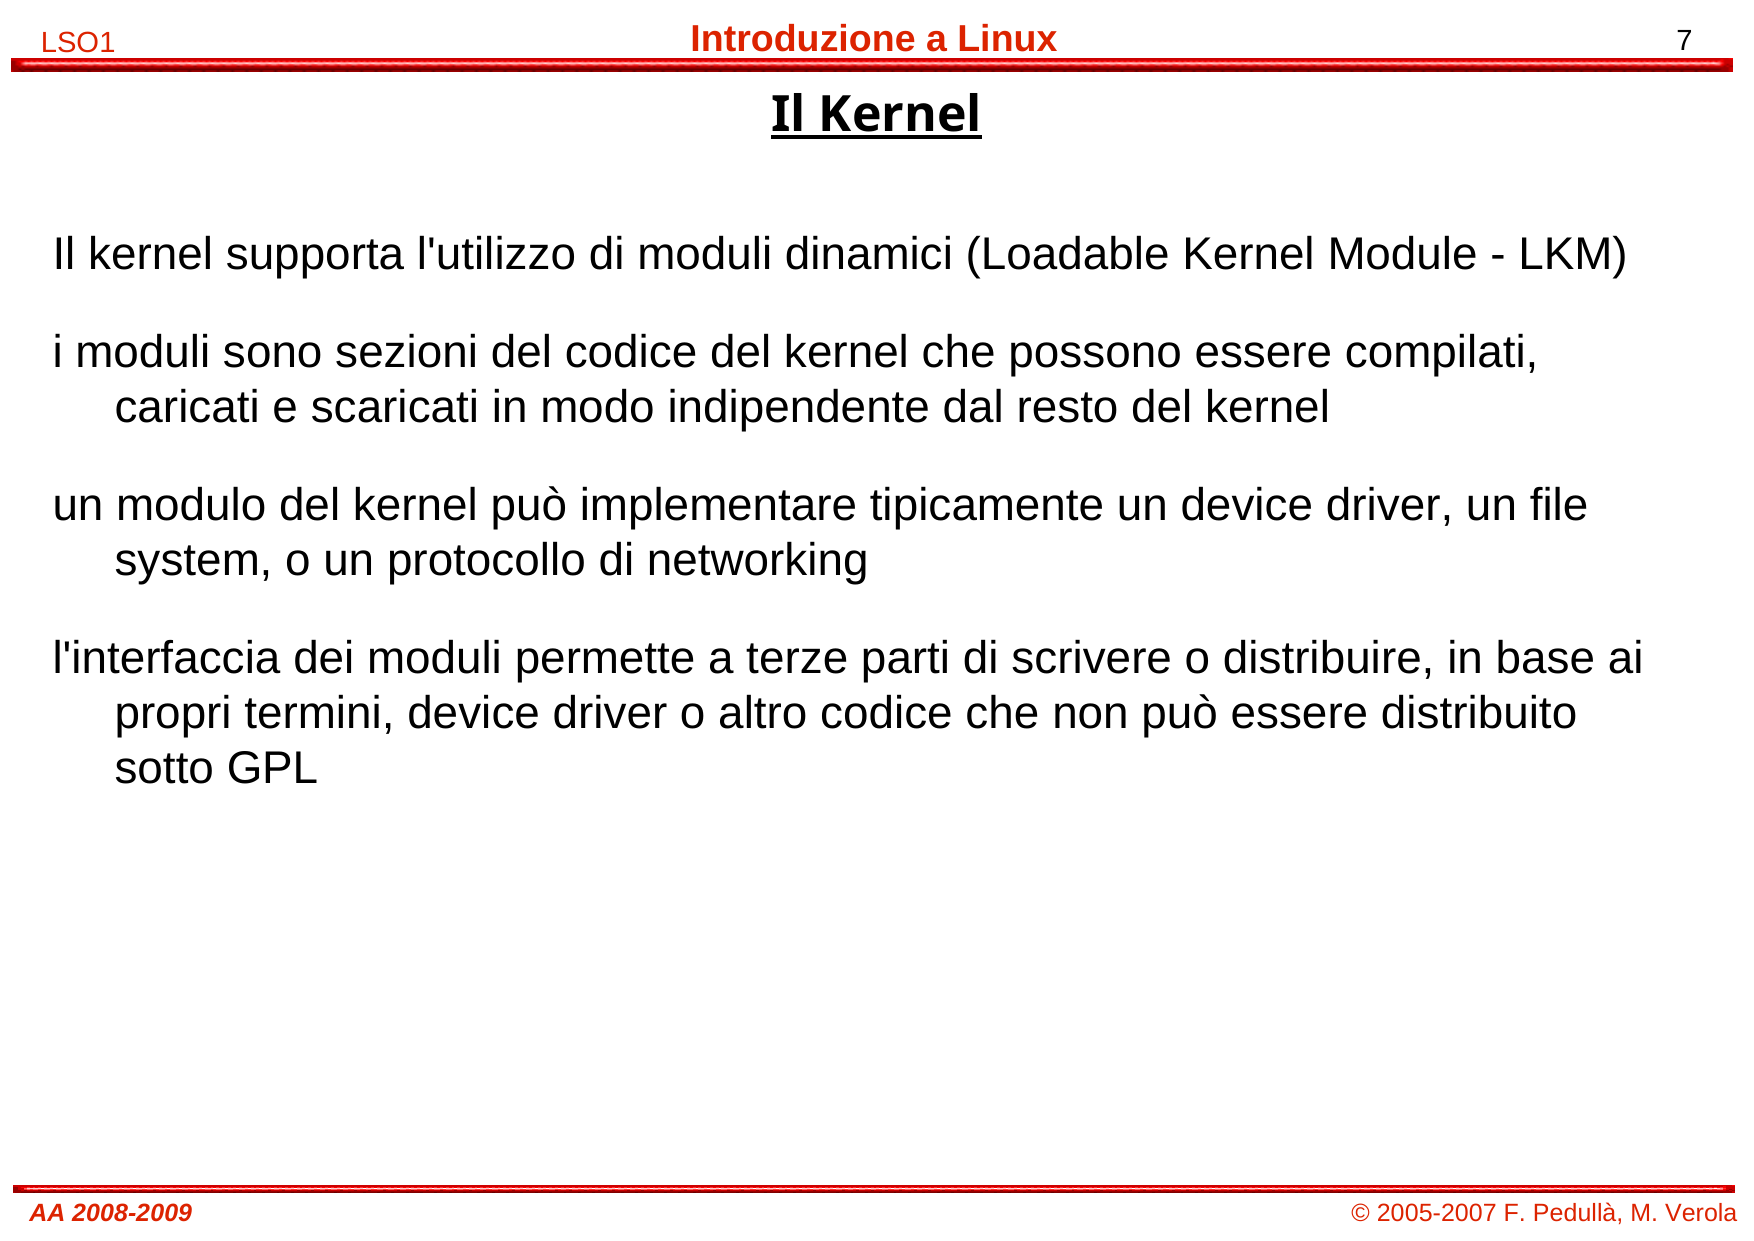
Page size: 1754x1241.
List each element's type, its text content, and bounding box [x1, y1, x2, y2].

picture [13, 1185, 1735, 1193]
list Il kernel supporta l'utilizzo di moduli dinamici (Loadable Kernel Module - LKM) i moduli sono sezioni del codice del kernel che possono essere compilati, caricati e scaricati in modo indipendente dal resto del kernel un modulo del kernel può implementare tipicamente un device driver, un file system, o un protocollo di networking l'interfaccia dei moduli permette a terze parti di scrivere o distribuire, in base ai propri termini, device driver o altro codice che non può essere distribuito sotto GPL [52, 224, 1690, 860]
picture [11, 58, 1733, 72]
title Il Kernel [40, 66, 1714, 162]
